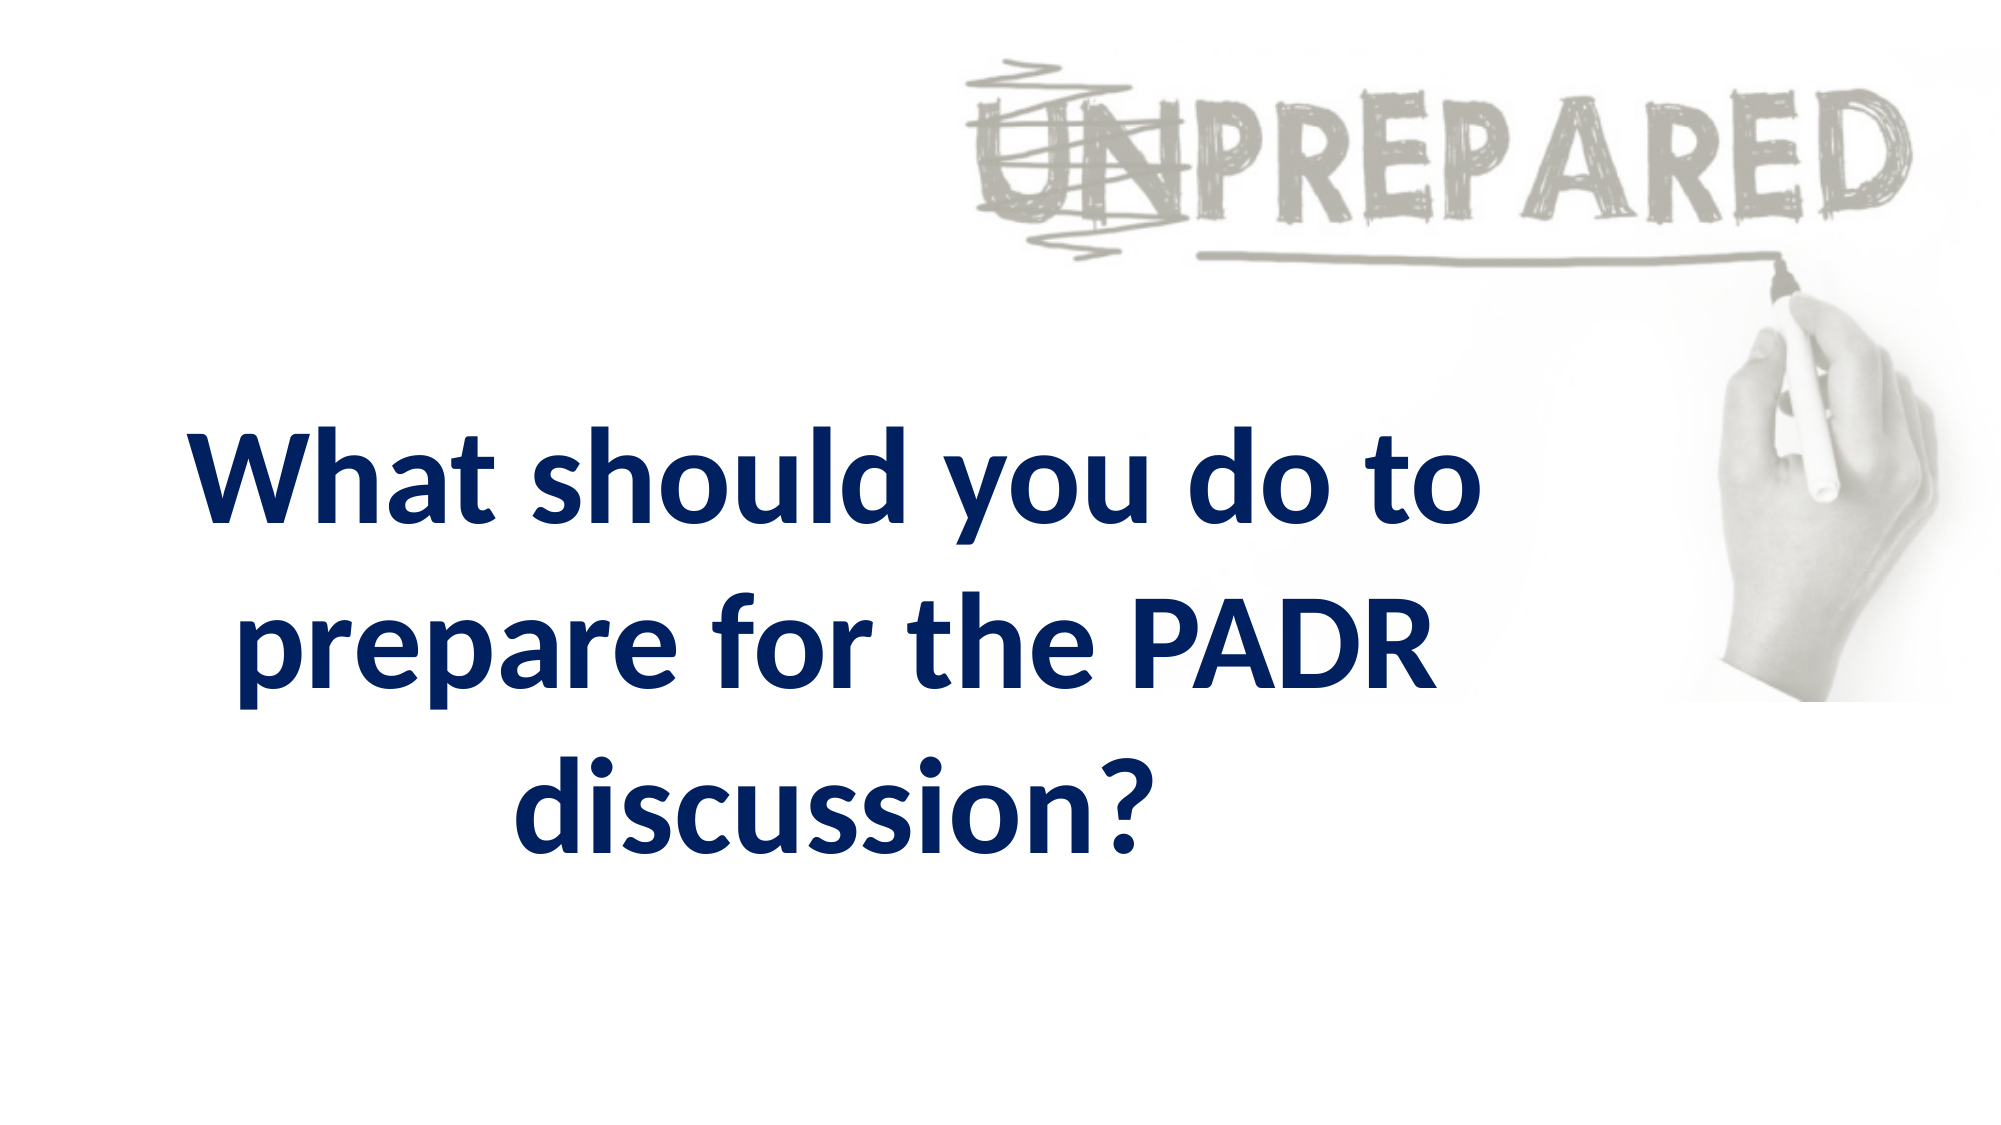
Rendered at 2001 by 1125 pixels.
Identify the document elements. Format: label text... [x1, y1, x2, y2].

text_box What should you do to prepare for the PADR discussion? [54, 378, 1618, 894]
picture [915, 27, 2000, 702]
